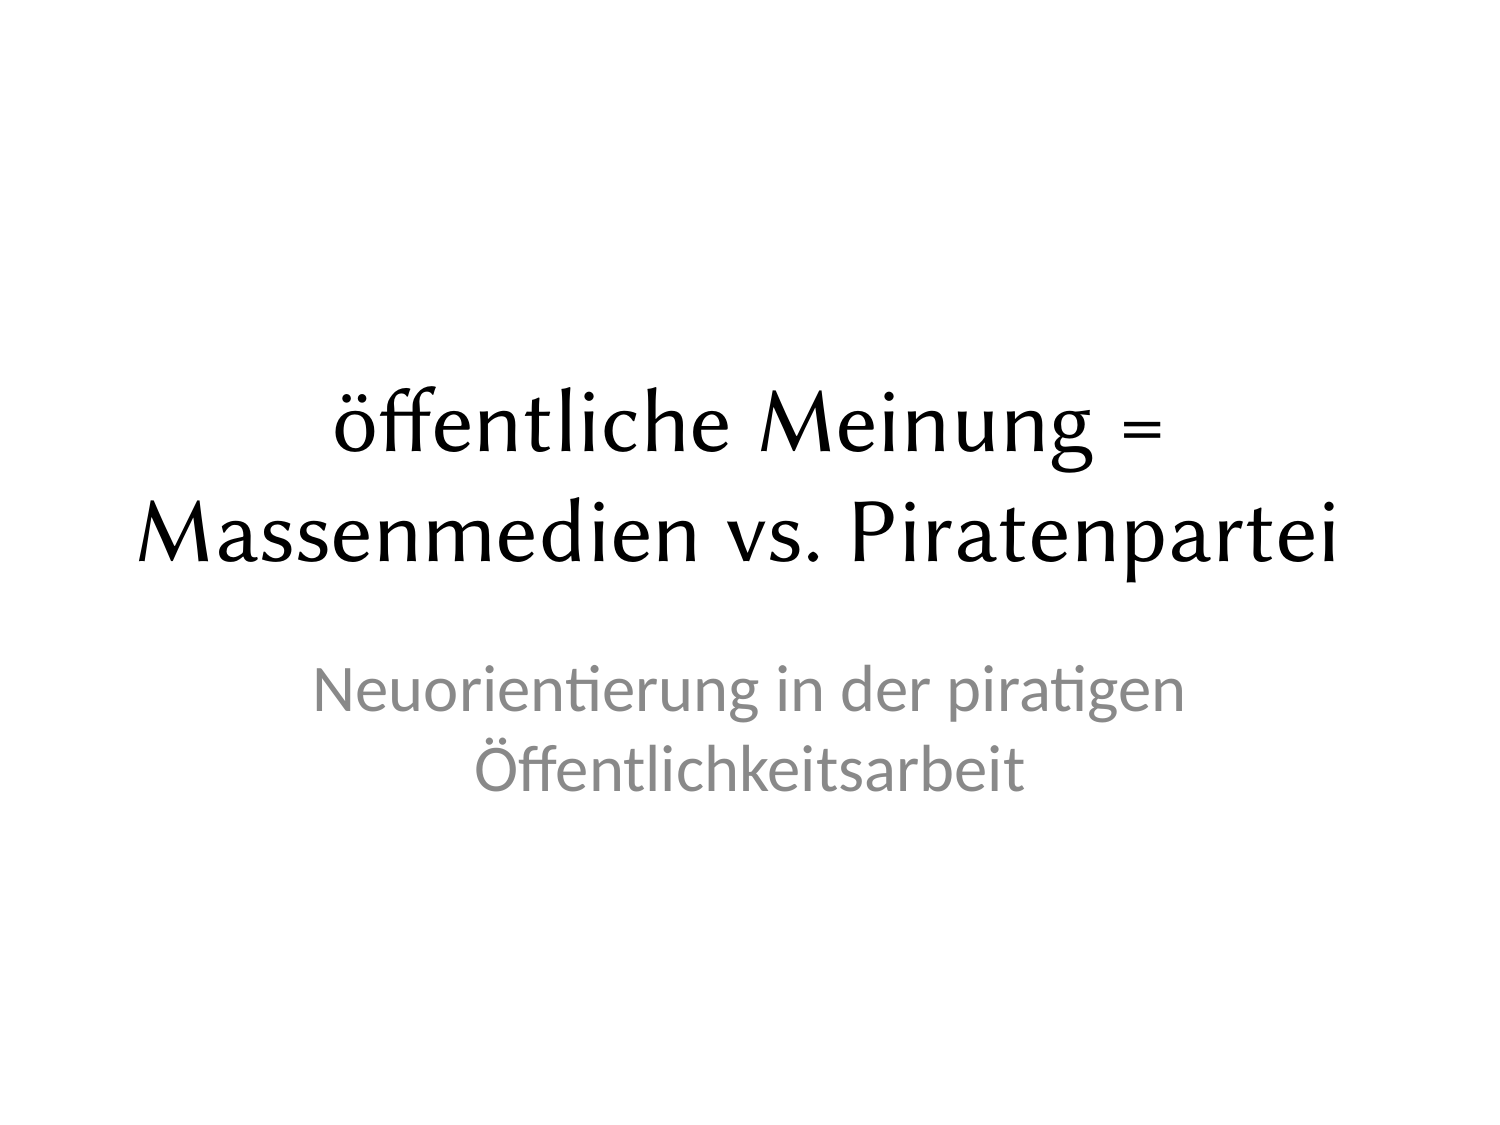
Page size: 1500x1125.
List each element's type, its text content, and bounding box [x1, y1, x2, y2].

title öffentliche Meinung = Massenmedien vs. Piratenpartei [112, 349, 1388, 591]
subtitle Neuorientierung in der piratigen Öffentlichkeitsarbeit [225, 637, 1276, 925]
